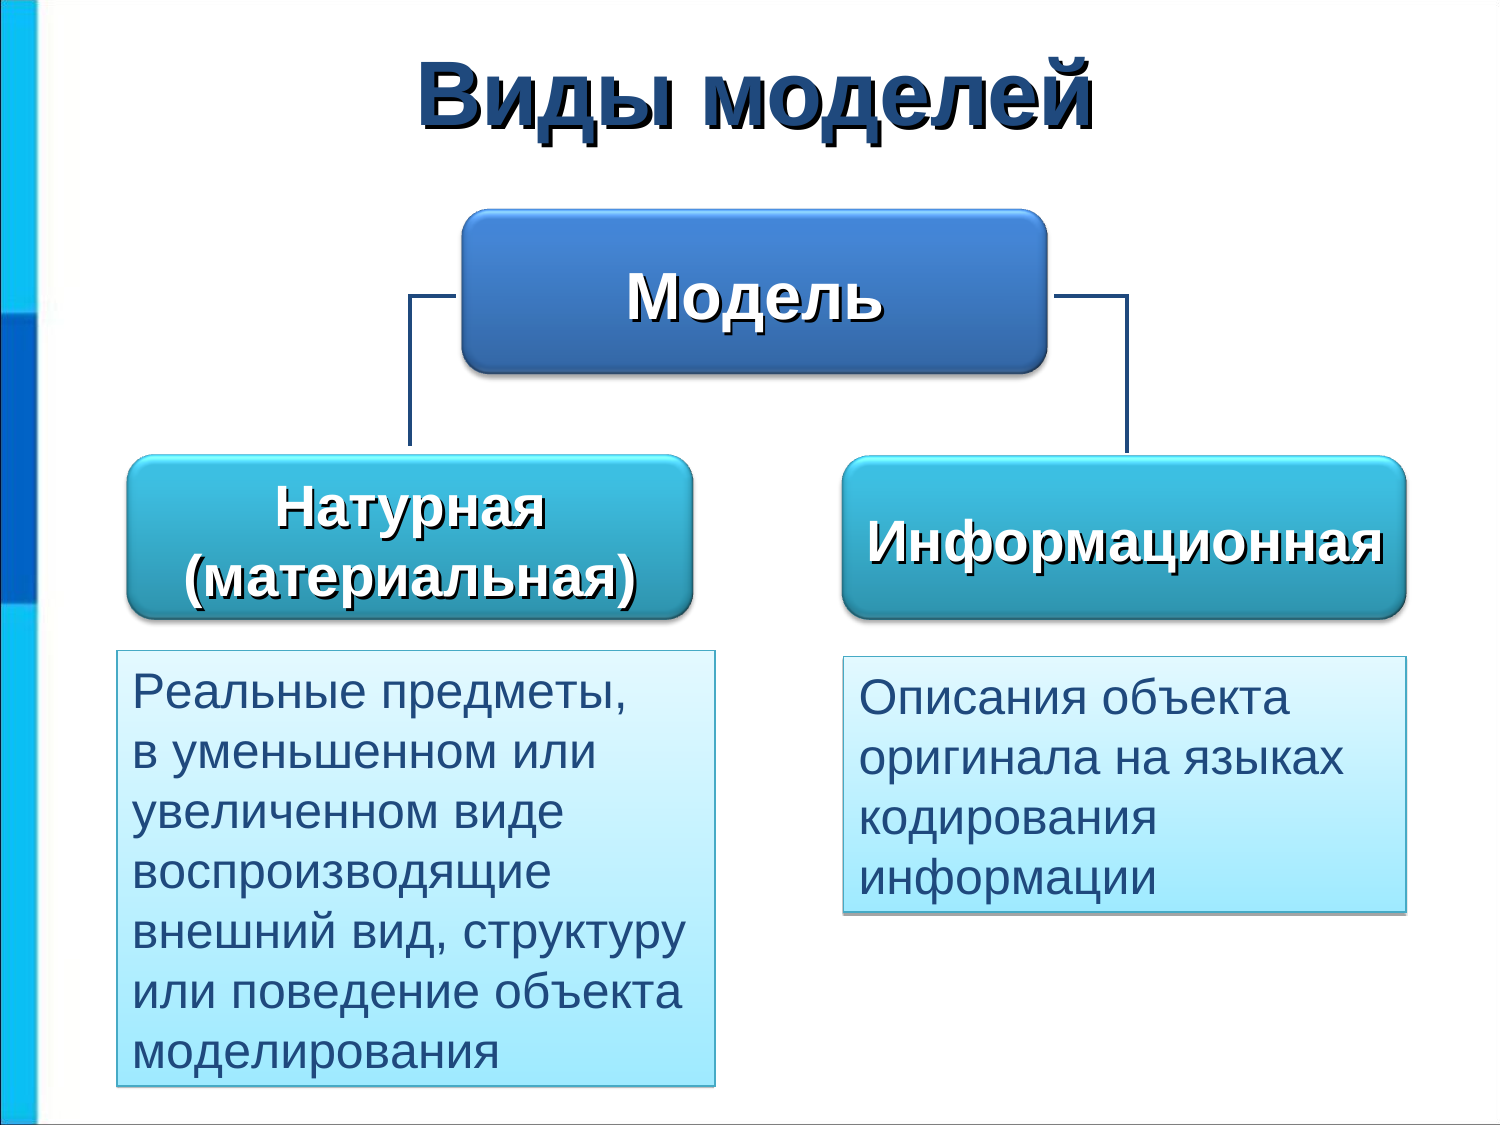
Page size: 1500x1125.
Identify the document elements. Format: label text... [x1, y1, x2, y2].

text_box Реальные предметы, в уменьшенном или увеличенном виде воспроизводящие внешний вид, структуру или поведение объекта моделирования [117, 650, 715, 1086]
title Виды моделей [105, 11, 1405, 166]
text_box Модель [471, 219, 1040, 367]
text_box Натурная (материальная) [137, 464, 684, 613]
text_box Описания объекта оригинала на языках кодирования информации [843, 656, 1407, 912]
picture [0, 0, 1500, 1125]
text_box Информационная [851, 464, 1399, 613]
